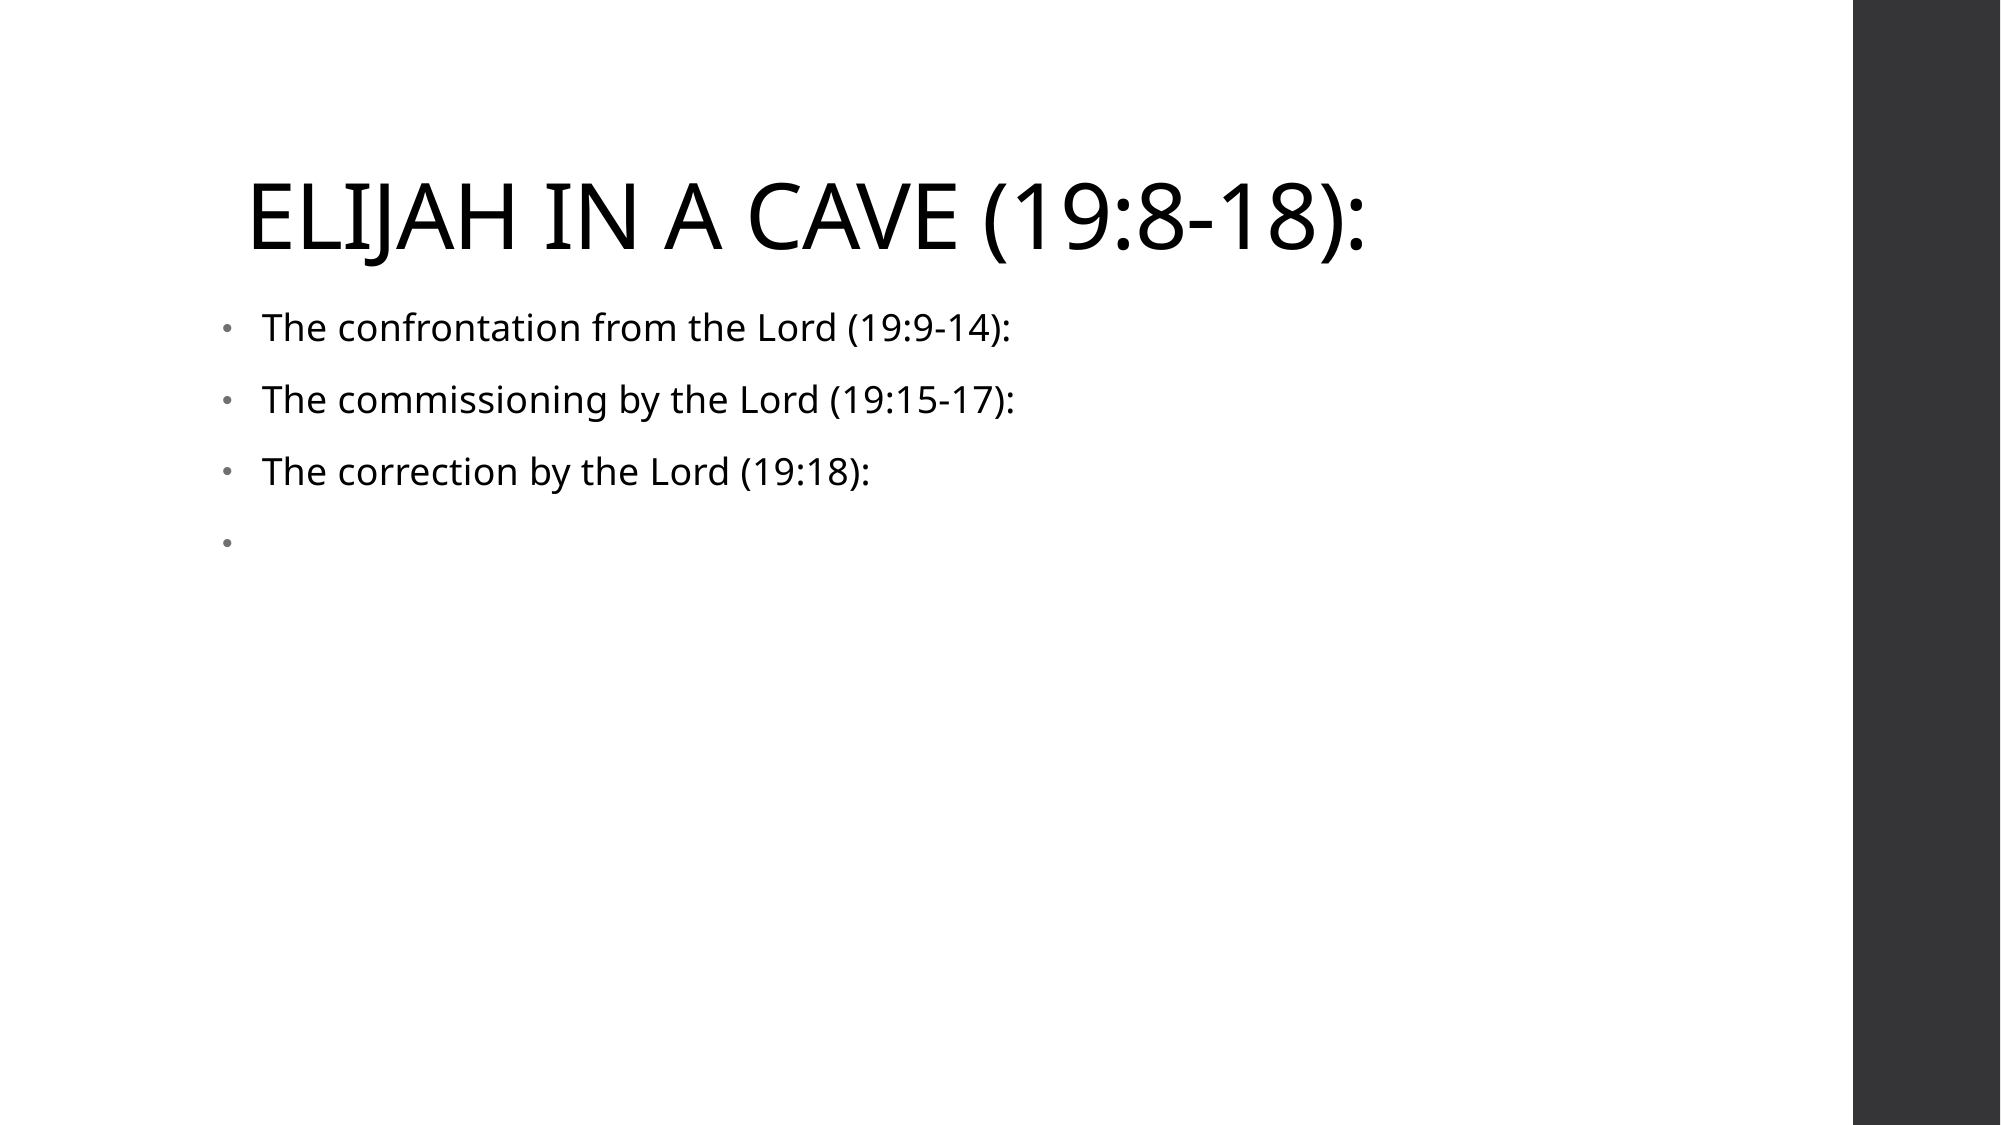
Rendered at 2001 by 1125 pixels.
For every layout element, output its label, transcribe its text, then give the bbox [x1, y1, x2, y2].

list The confrontation from the Lord (19:9-14): The commissioning by the Lord (19:15-17): The correction by the Lord (19:18): [206, 299, 1617, 1014]
title ELIJAH IN A CAVE (19:8-18): [206, 60, 1797, 278]
